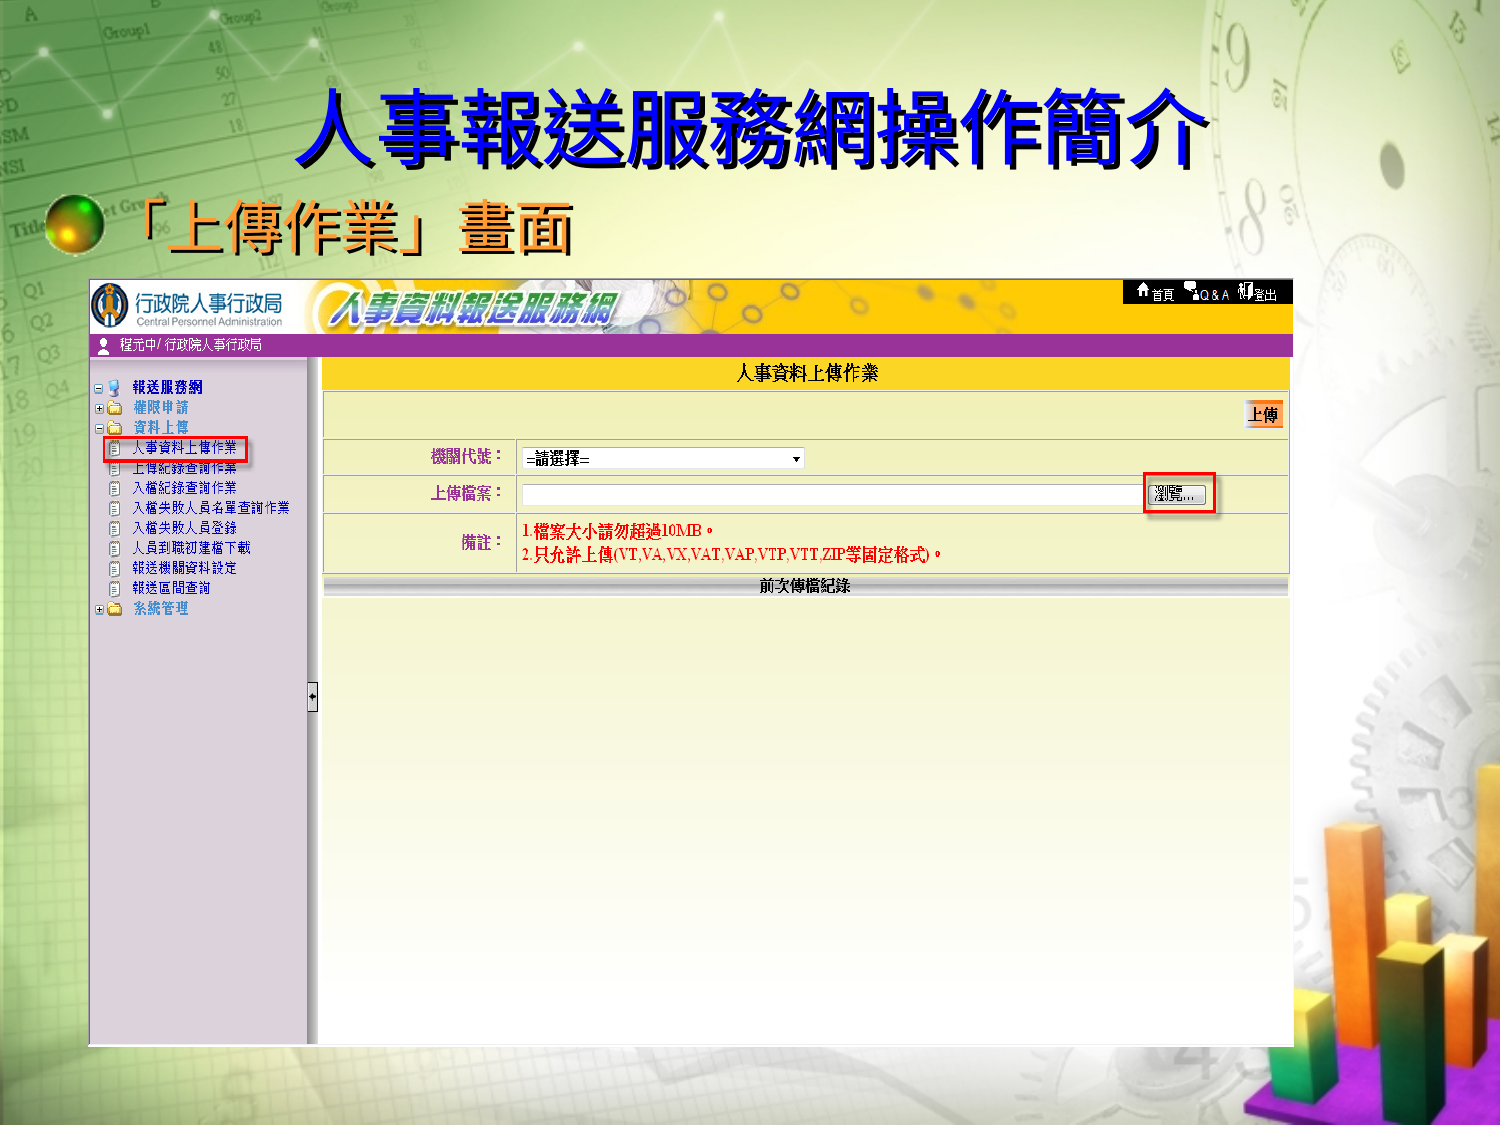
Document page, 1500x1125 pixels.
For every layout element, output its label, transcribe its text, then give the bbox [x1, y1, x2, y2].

list 「上傳作業」畫面 [29, 196, 1447, 303]
title 人事報送服務網操作簡介 [112, 30, 1388, 196]
picture [0, 0, 1500, 1125]
